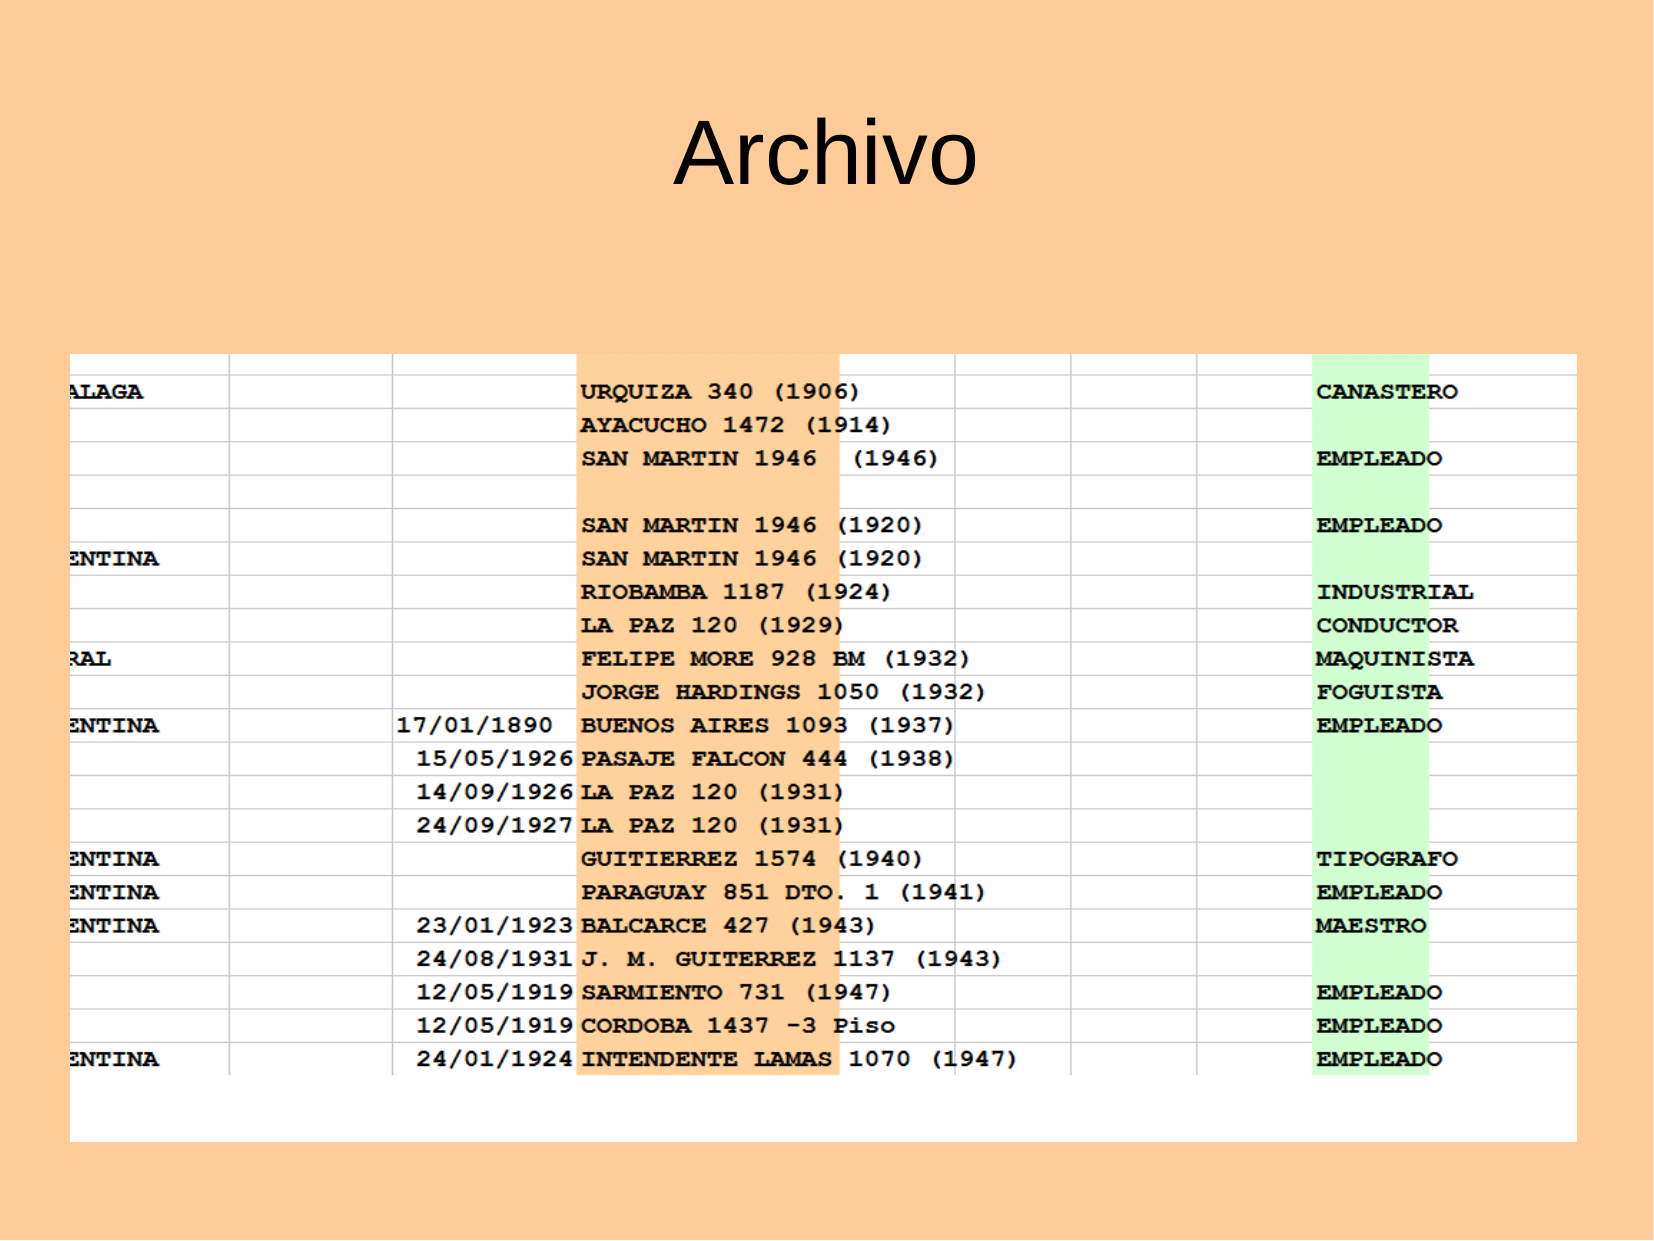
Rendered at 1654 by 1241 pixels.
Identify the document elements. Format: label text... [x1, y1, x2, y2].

picture [70, 354, 1577, 1142]
title Archivo [82, 49, 1571, 257]
